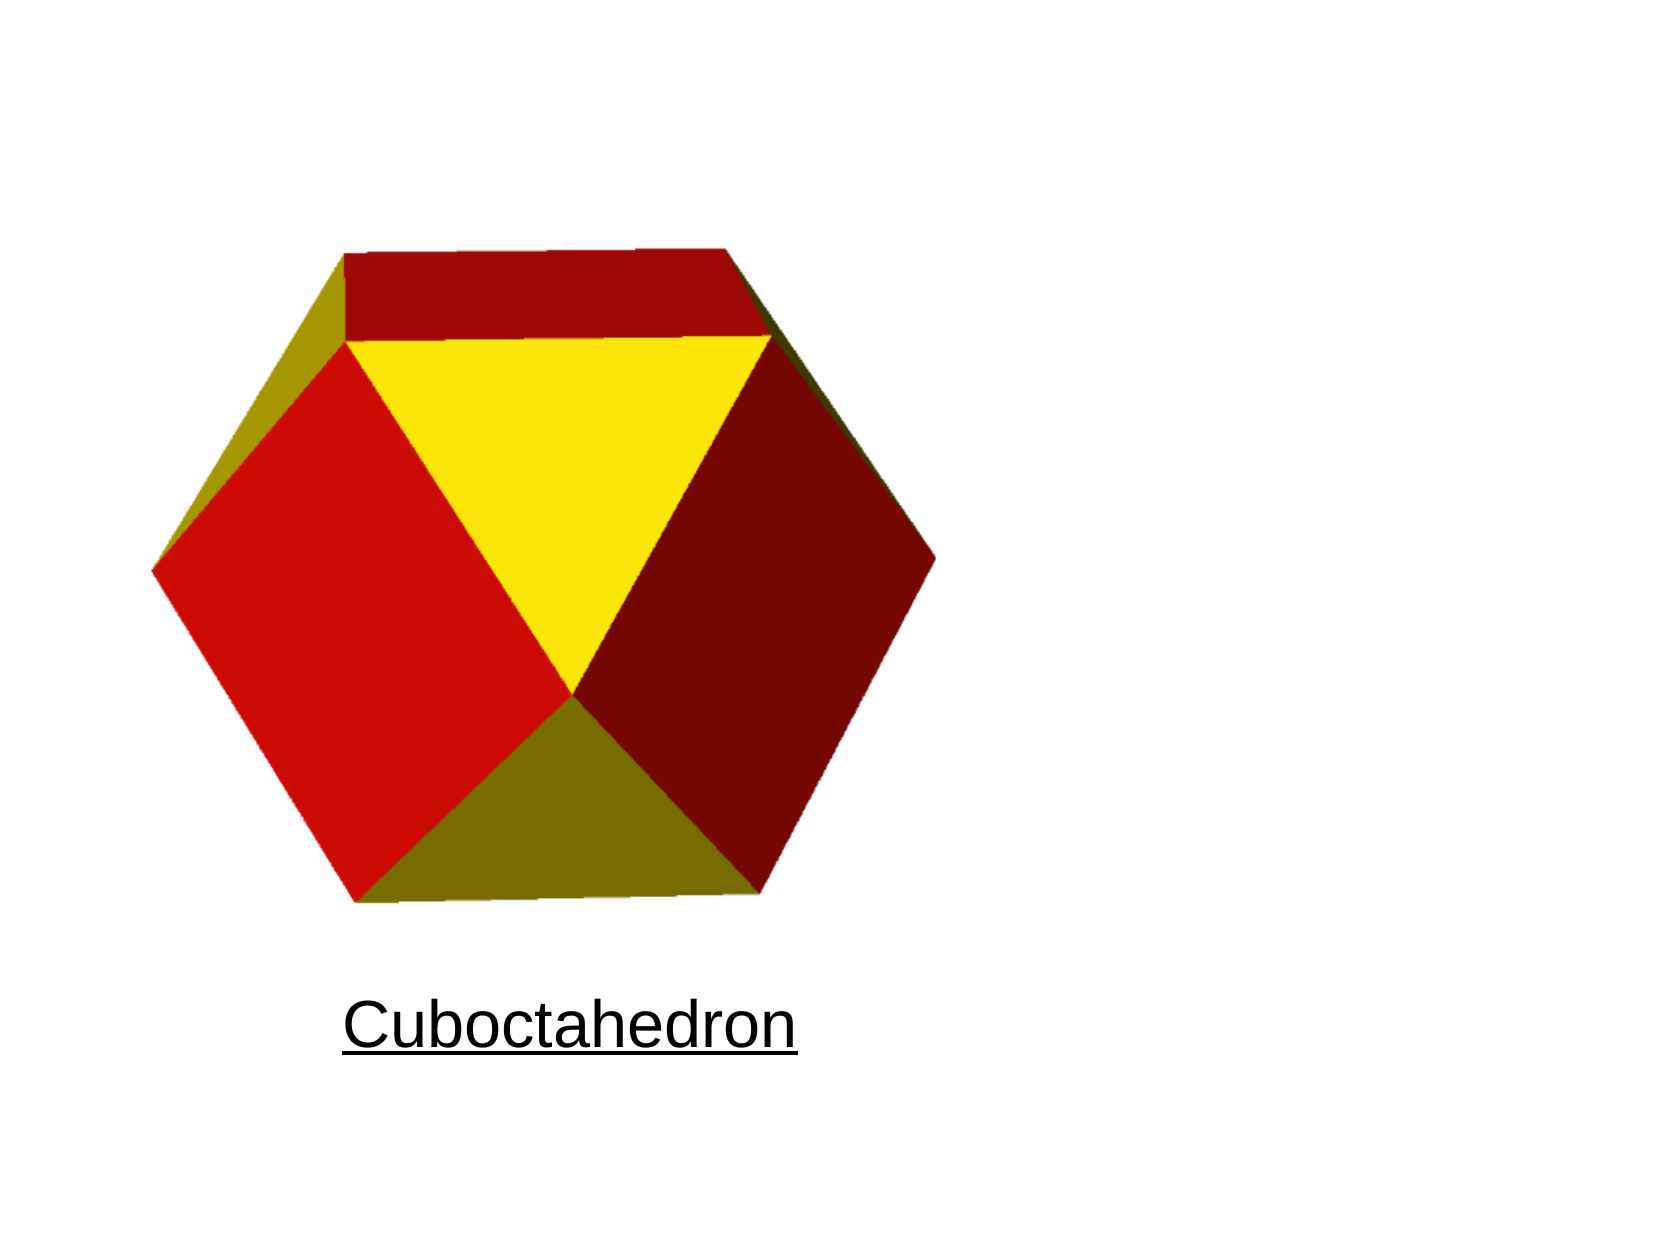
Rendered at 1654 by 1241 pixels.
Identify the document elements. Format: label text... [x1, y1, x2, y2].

picture [147, 219, 950, 908]
list Cuboctahedron [82, 987, 1040, 1081]
